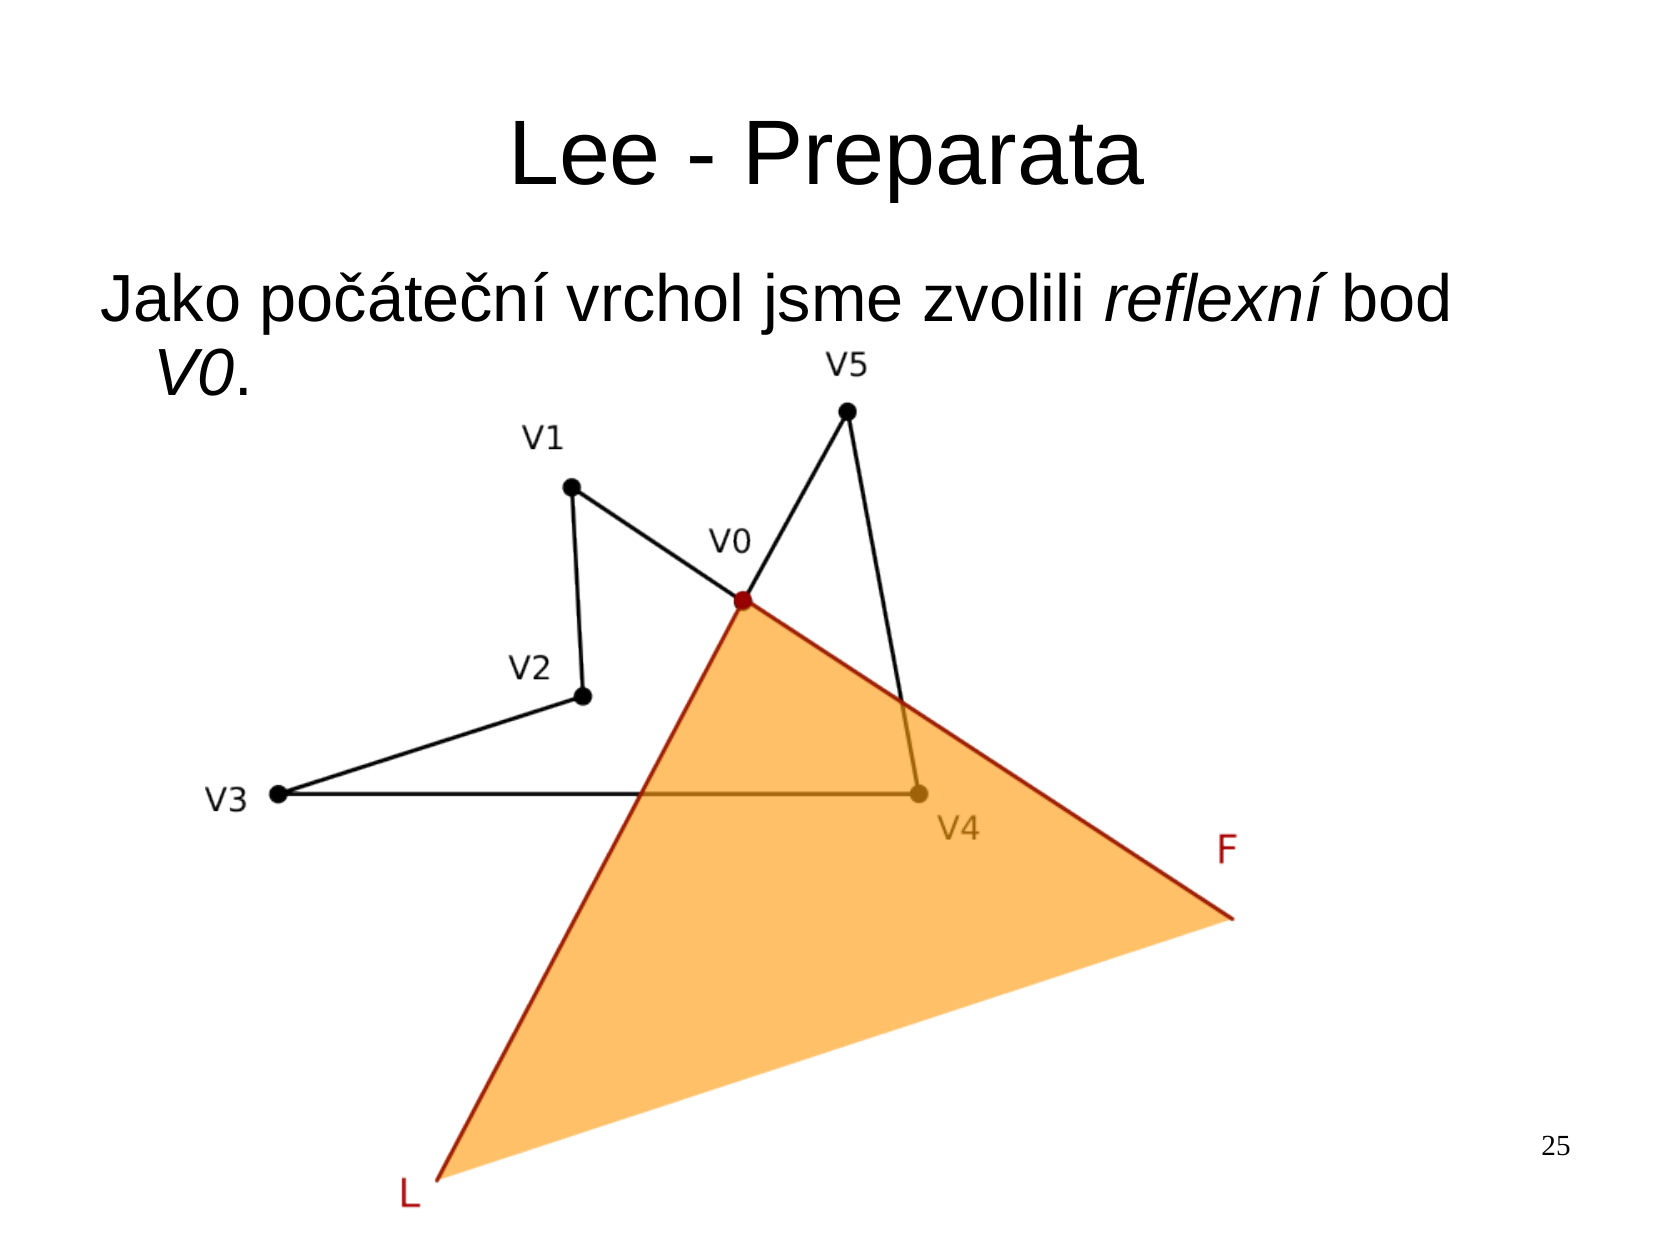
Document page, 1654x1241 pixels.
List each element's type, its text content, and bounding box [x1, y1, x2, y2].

list Jako počáteční vrchol jsme zvolili reflexní bod V0. [82, 260, 205, 1065]
picture [205, 228, 1241, 1241]
title Lee - Preparata [82, 56, 1571, 250]
list Jako počáteční vrchol jsme zvolili reflexní bod V0. [1241, 260, 1571, 1065]
